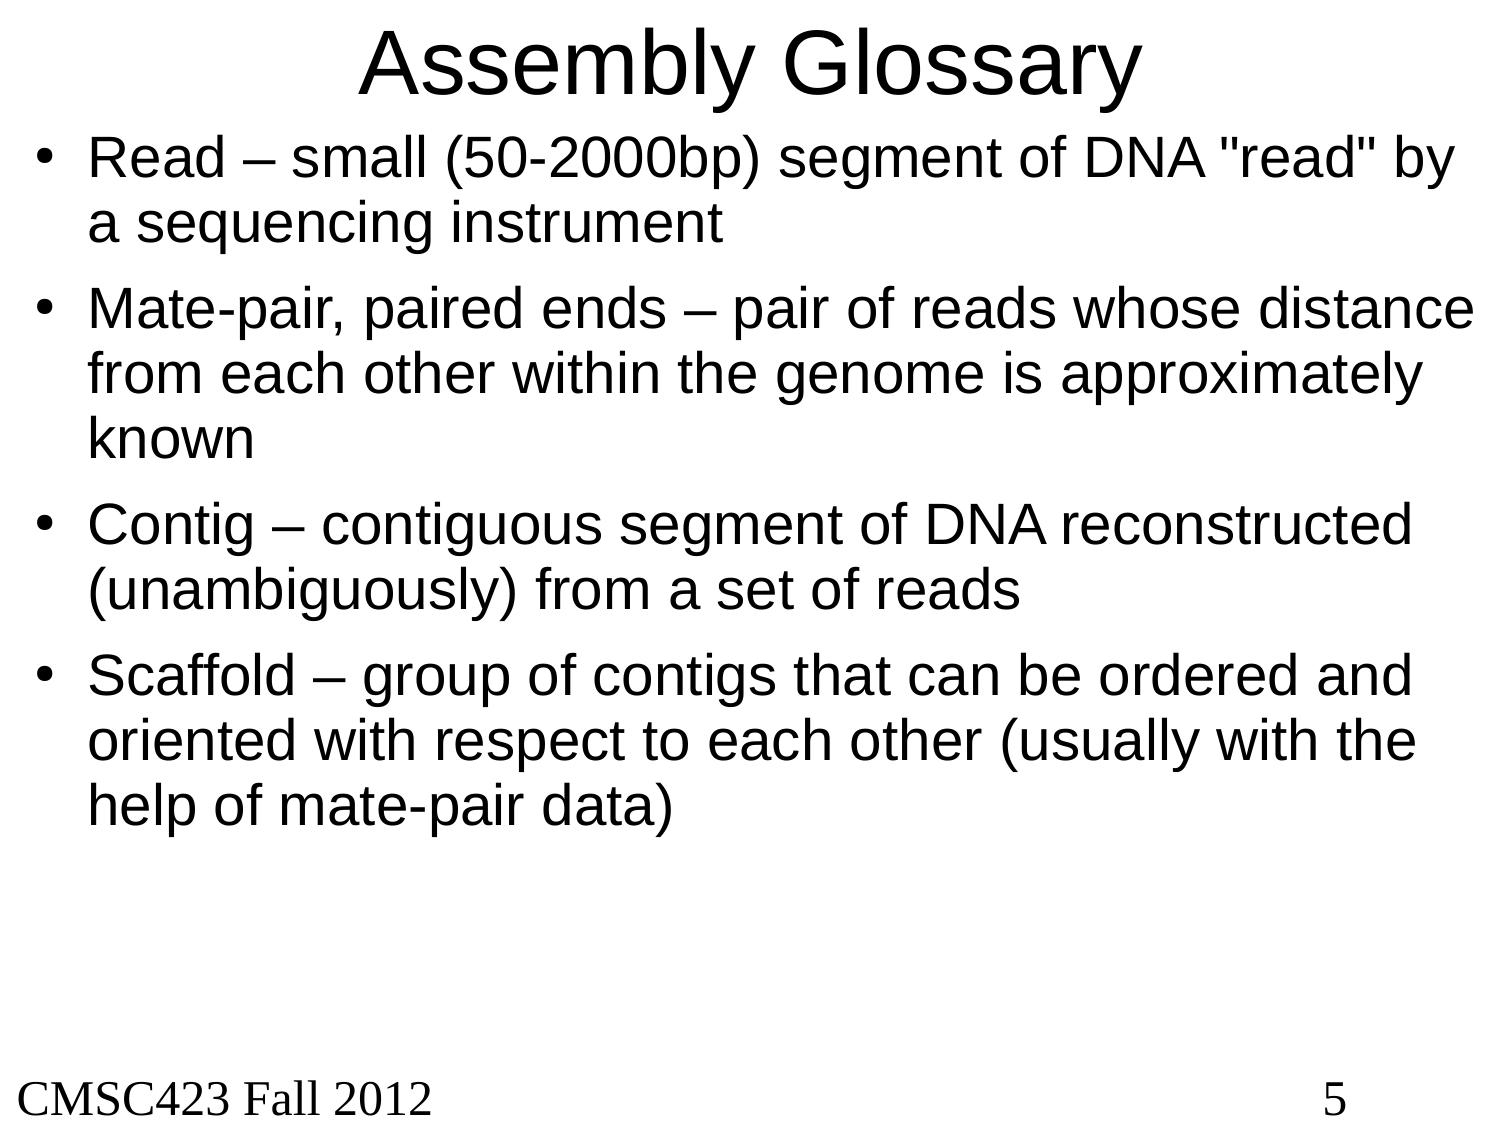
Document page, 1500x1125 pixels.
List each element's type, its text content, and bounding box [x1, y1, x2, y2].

title Assembly Glossary [19, 9, 1485, 116]
list Read – small (50-2000bp) segment of DNA "read" by a sequencing instrument Mate-pair, paired ends – pair of reads whose distance from each other within the genome is approximately known Contig – contiguous segment of DNA reconstructed (unambiguously) from a set of reads Scaffold – group of contigs that can be ordered and oriented with respect to each other (usually with the help of mate-pair data) [16, 124, 1485, 1072]
